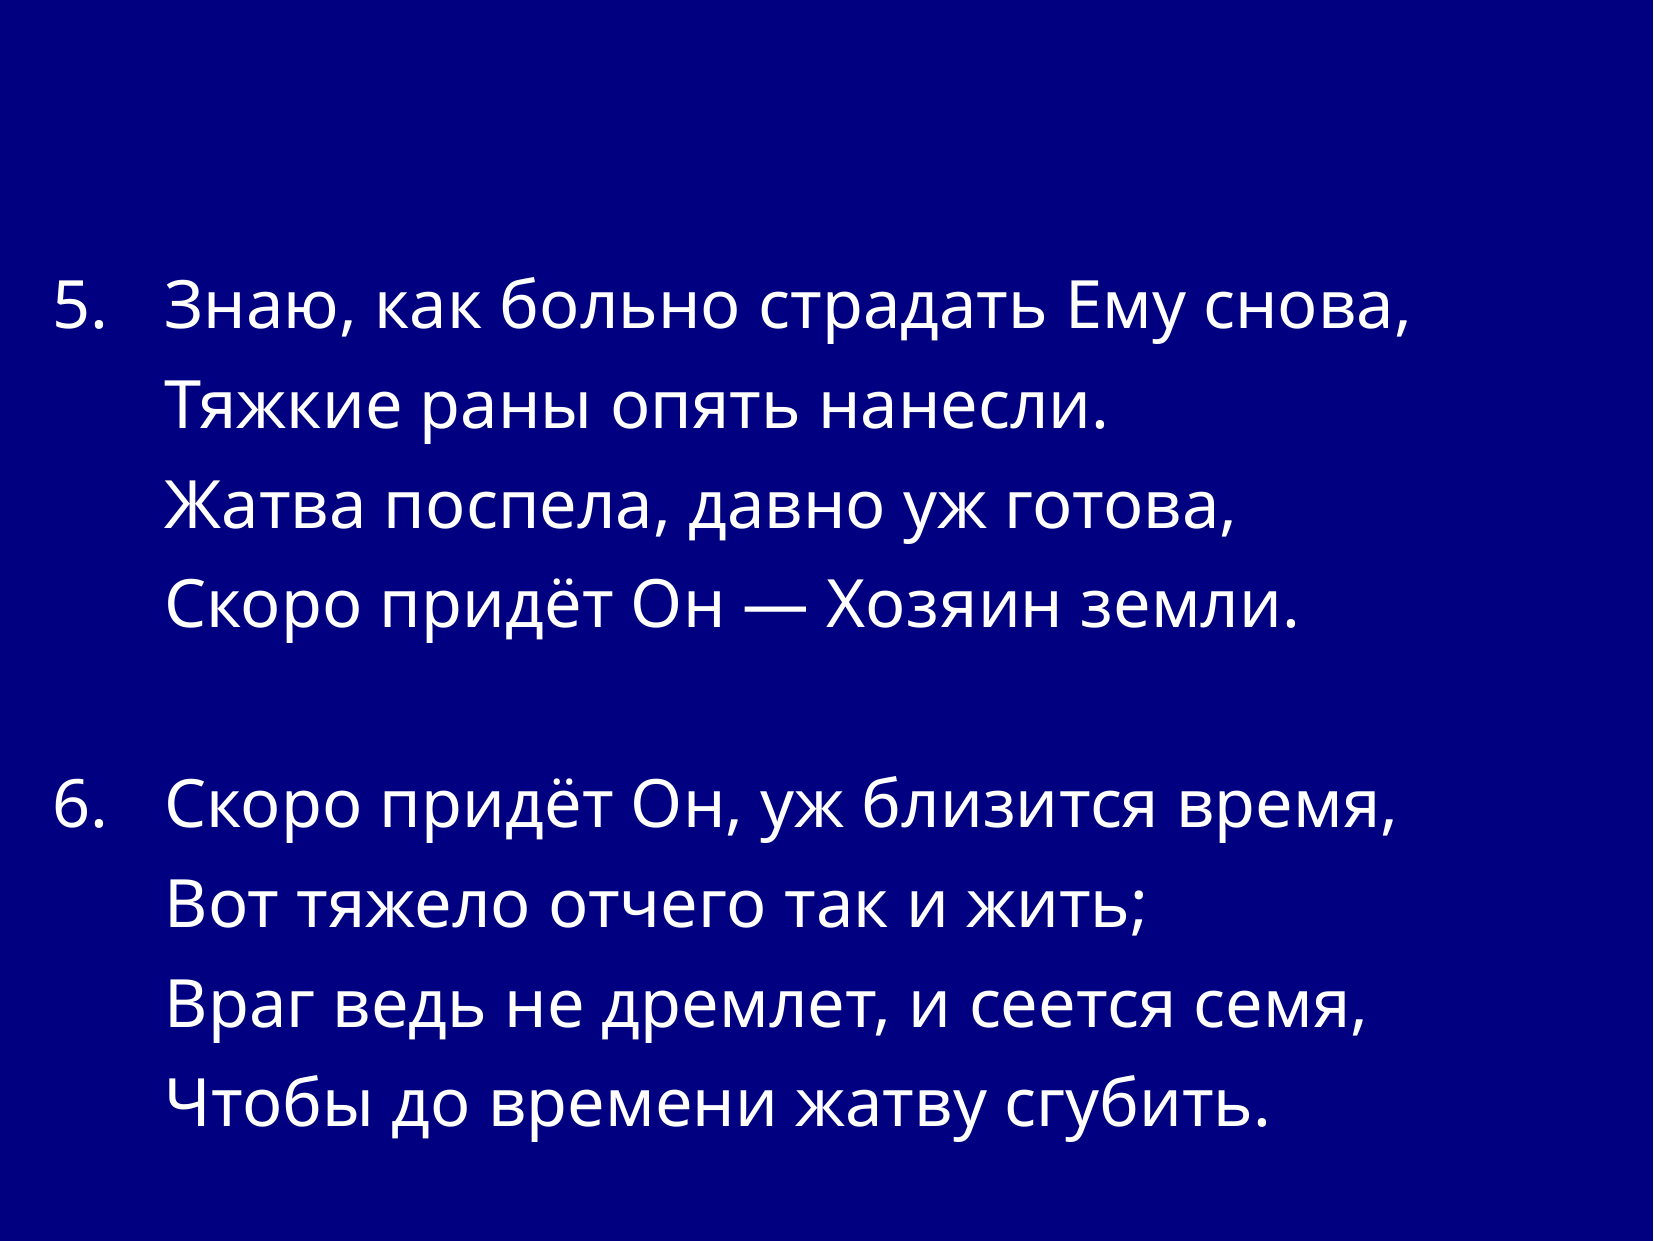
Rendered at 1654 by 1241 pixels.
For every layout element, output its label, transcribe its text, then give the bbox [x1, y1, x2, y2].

text_box 5. Знаю, как больно страдать Ему снова, Тяжкие раны опять нанесли. Жатва поспела, давно уж готова, Скоро придёт Он ― Хозяин земли. 6. Скоро придёт Он, уж близится время, Вот тяжело отчего так и жить; Враг ведь не дремлет, и сеется семя, Чтобы до времени жатву сгубить. [37, 150, 1653, 1163]
